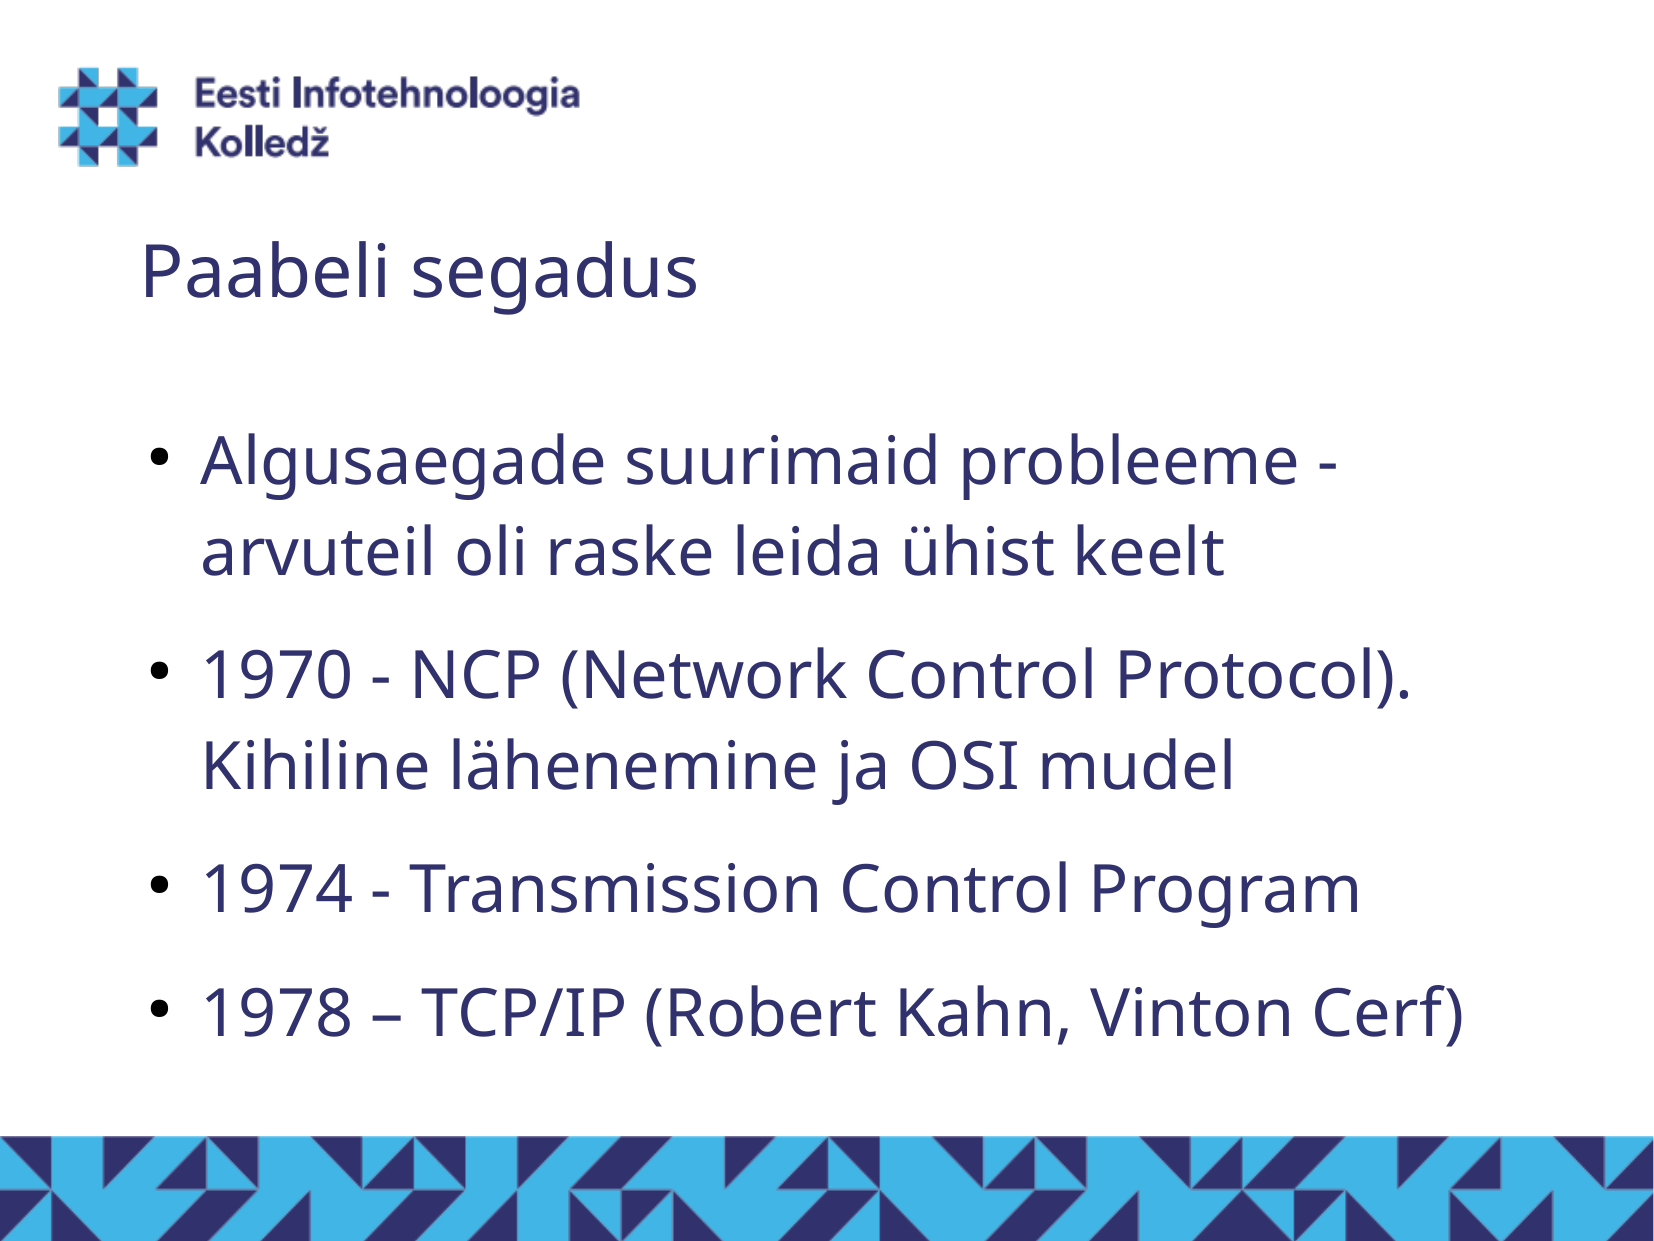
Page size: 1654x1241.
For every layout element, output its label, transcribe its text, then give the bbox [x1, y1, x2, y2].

title Paabeli segadus [139, 165, 1548, 372]
list Algusaegade suurimaid probleeme - arvuteil oli raske leida ühist keelt 1970 - NCP (Network Control Protocol). Kihiline lähenemine ja OSI mudel 1974 - Transmission Control Program 1978 – TCP/IP (Robert Kahn, Vinton Cerf) [129, 413, 1548, 1111]
